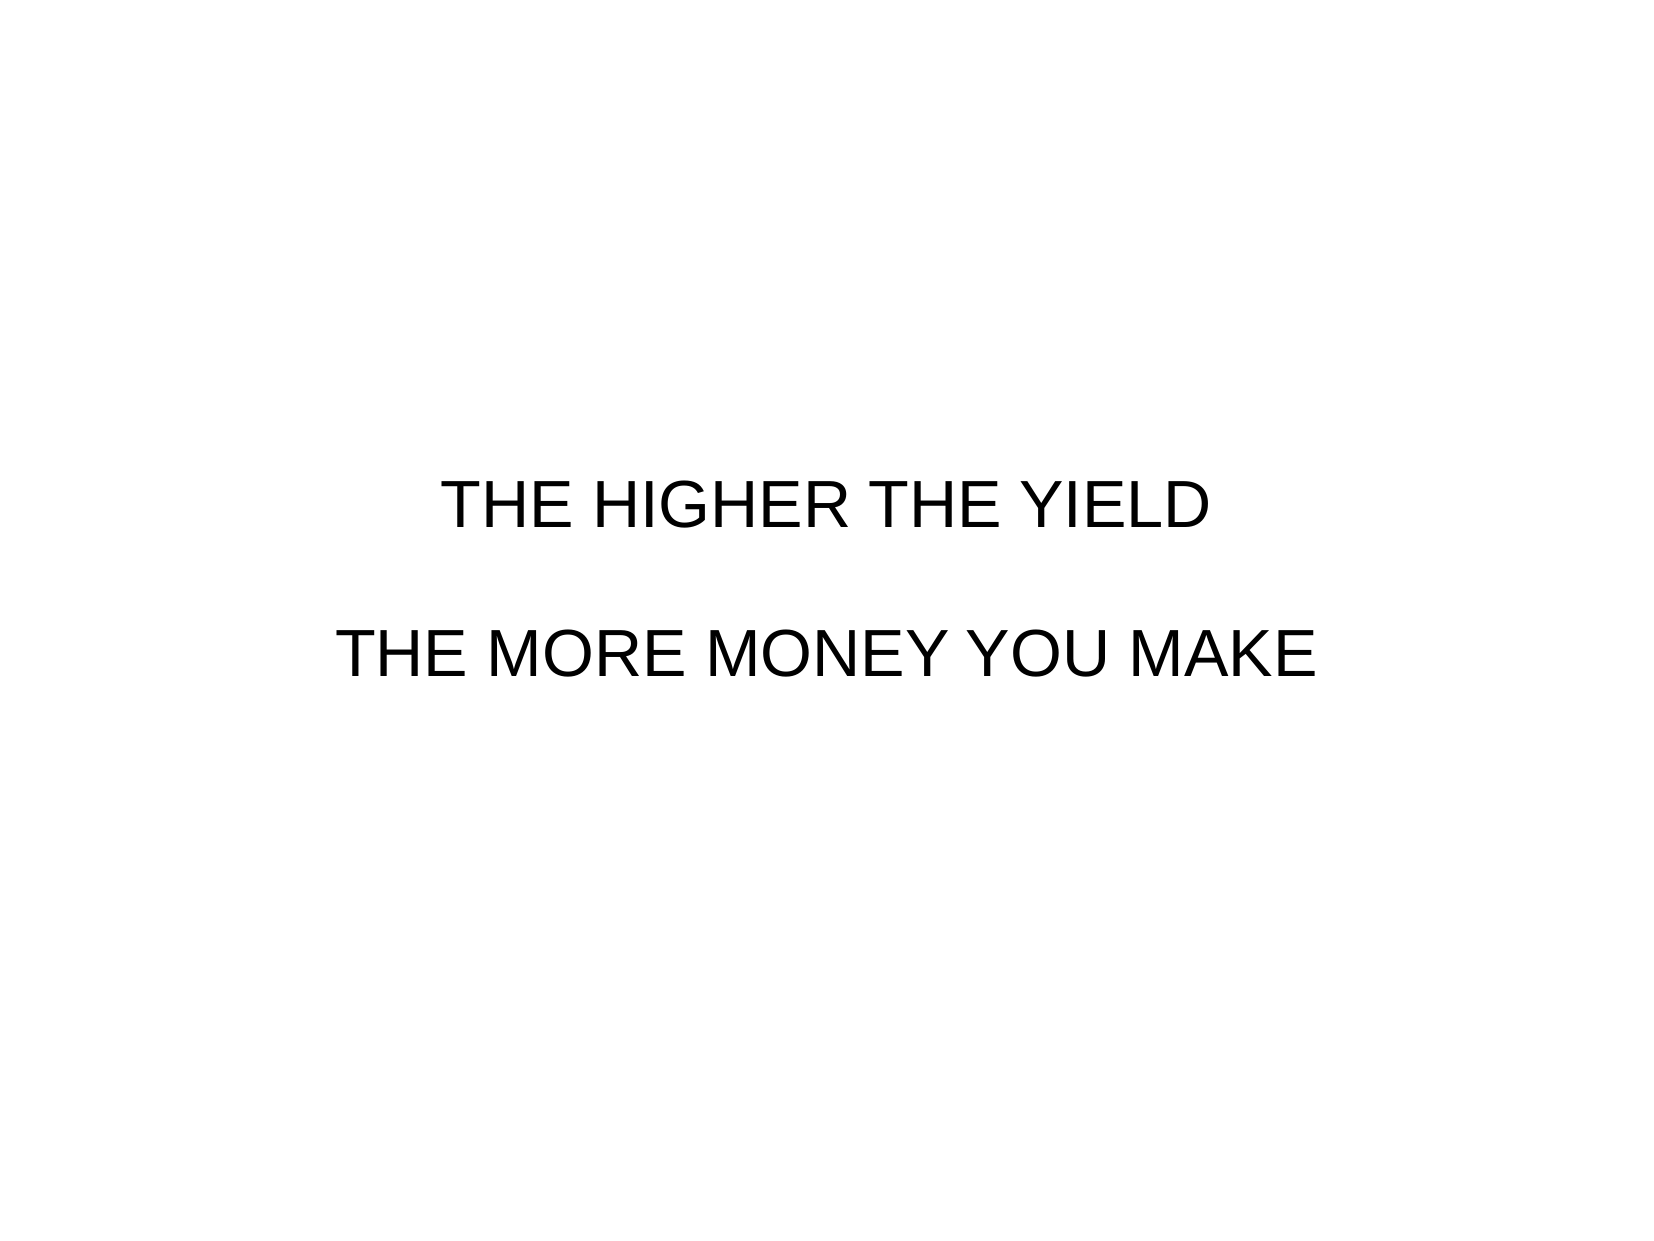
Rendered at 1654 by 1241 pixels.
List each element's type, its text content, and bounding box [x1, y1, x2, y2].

subtitle THE HIGHER THE YIELD THE MORE MONEY YOU MAKE [82, 49, 1571, 1109]
